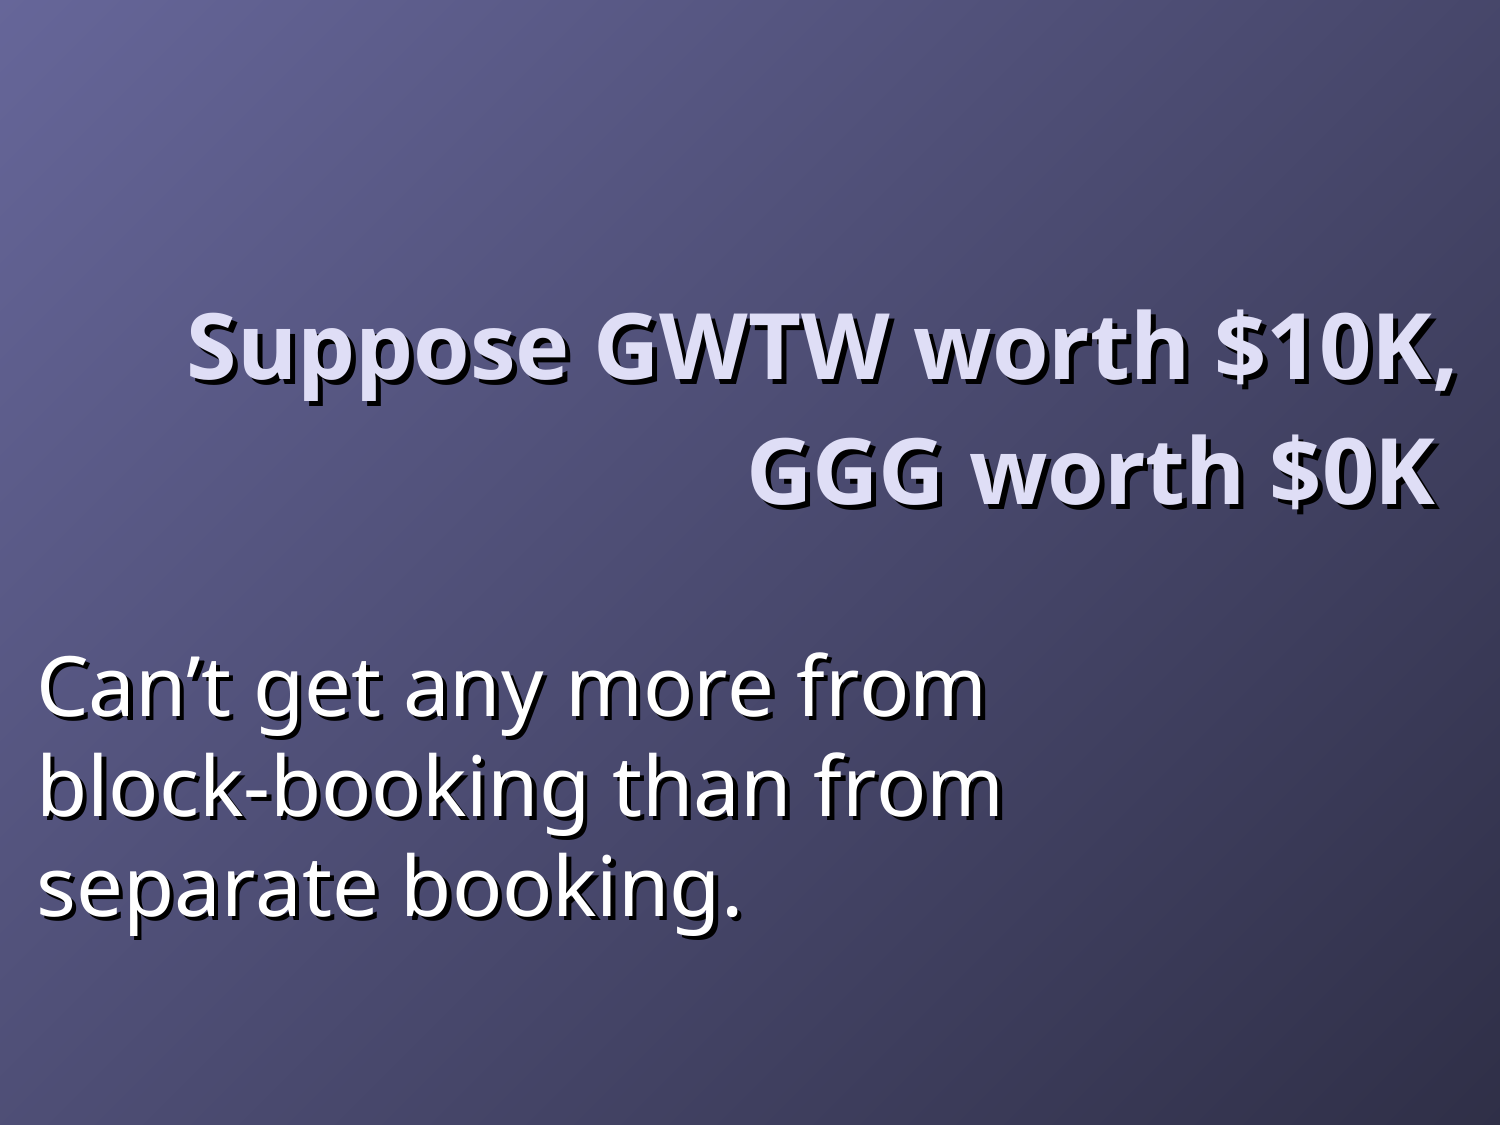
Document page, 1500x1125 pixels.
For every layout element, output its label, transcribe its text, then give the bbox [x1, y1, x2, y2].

text_box Can’t get any more from block-booking than from separate booking. [21, 624, 1043, 941]
title Suppose GWTW worth $10K, GGG worth $0K [12, 288, 1475, 524]
